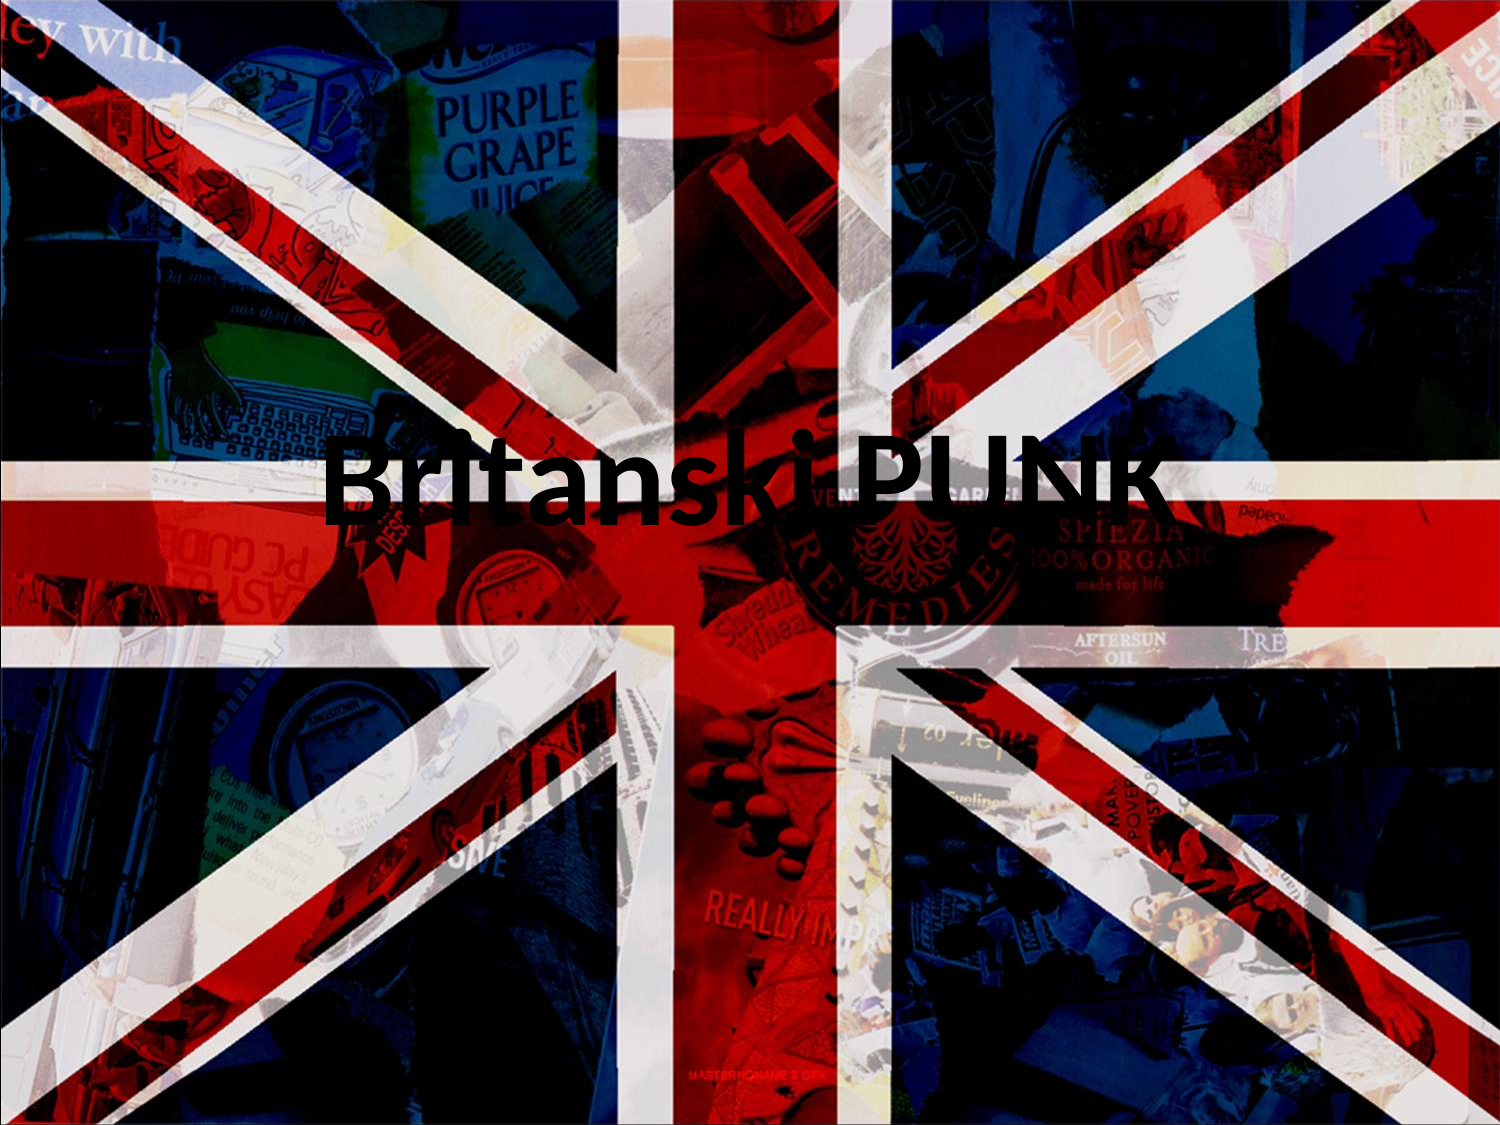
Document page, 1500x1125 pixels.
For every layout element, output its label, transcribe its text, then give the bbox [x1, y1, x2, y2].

title Britanski PUNK [112, 349, 1388, 591]
picture [0, 0, 1500, 1125]
